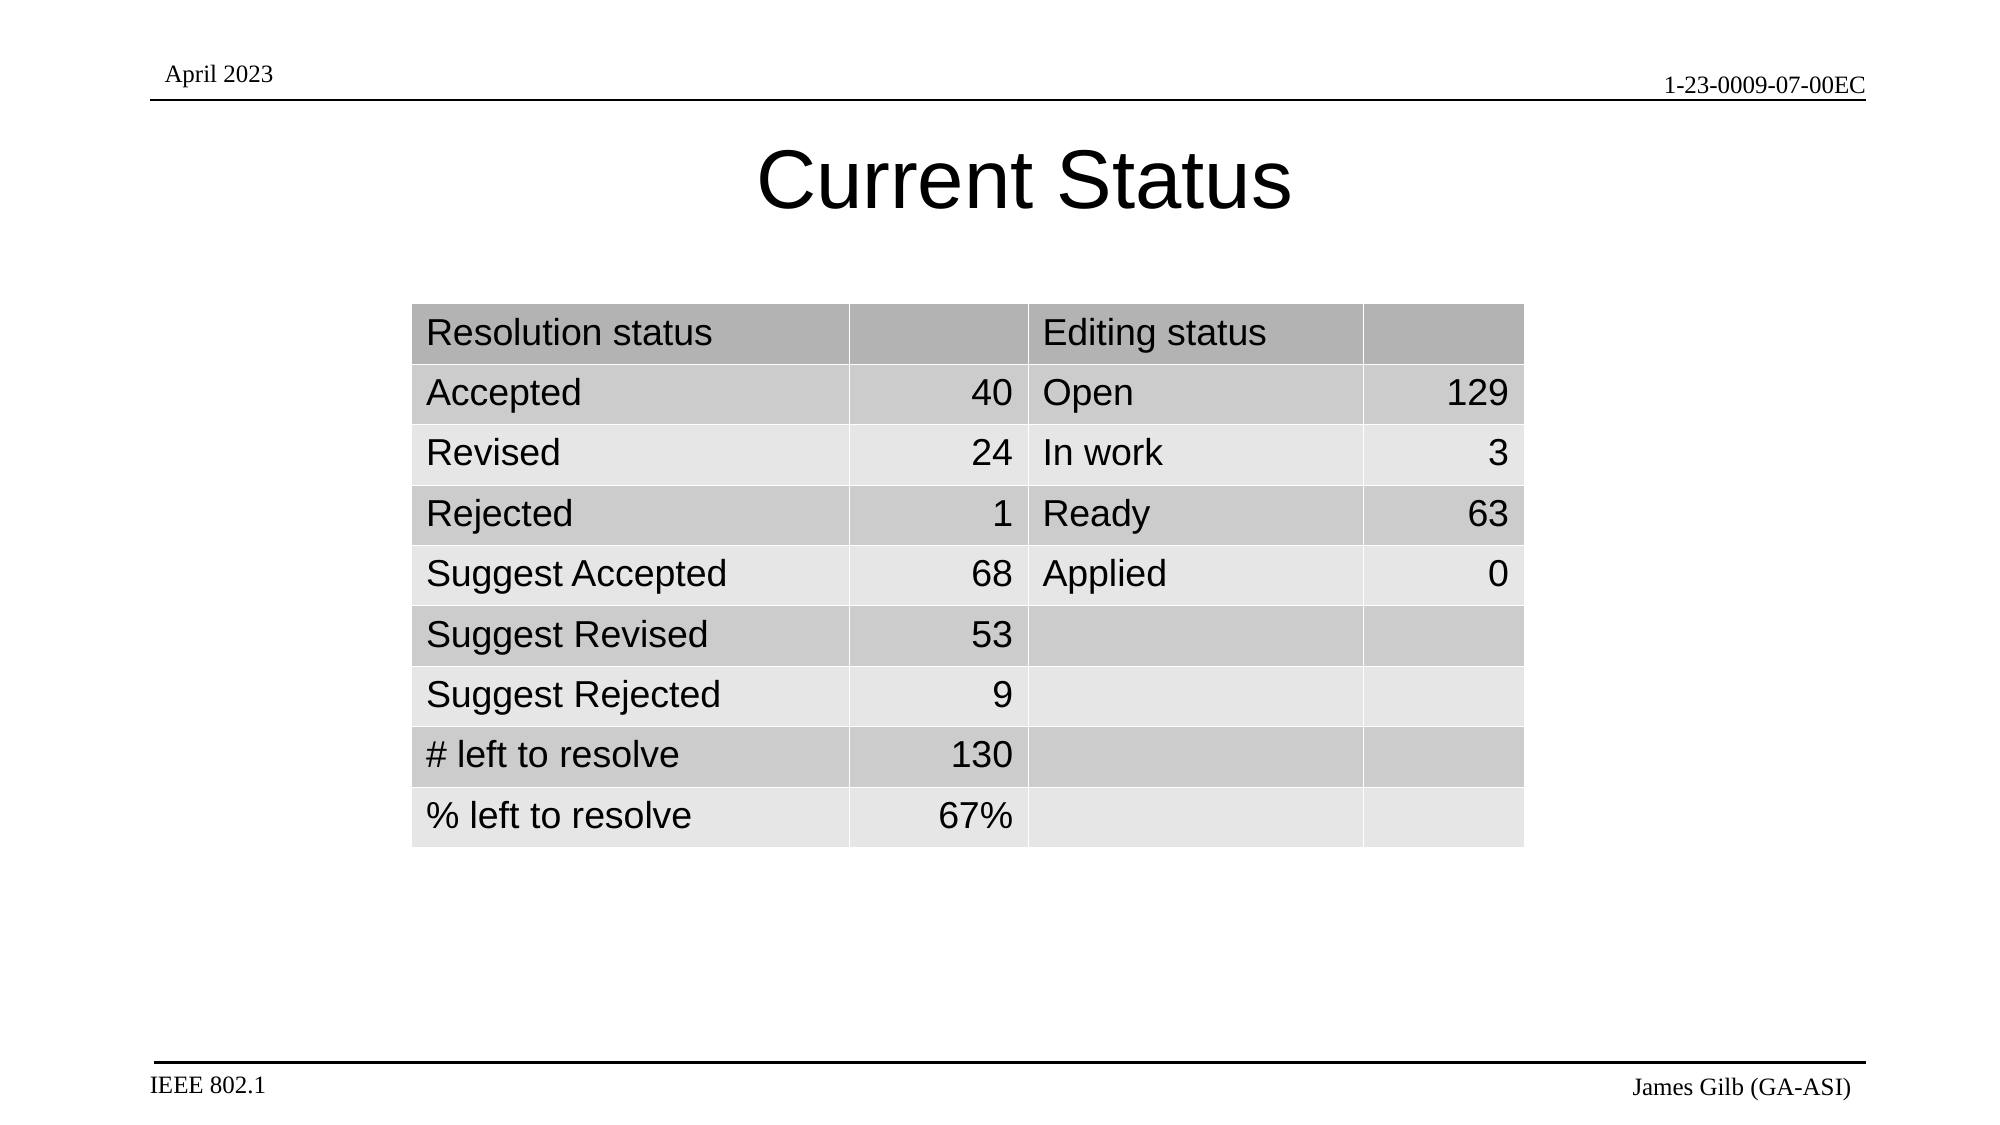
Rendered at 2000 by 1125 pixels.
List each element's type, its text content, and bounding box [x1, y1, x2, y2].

table_cell % left to resolve [412, 788, 849, 847]
table_cell 130 [850, 727, 1028, 787]
table_header Resolution status [412, 304, 849, 364]
table_cell Suggest Rejected [412, 667, 849, 726]
table_cell 40 [850, 365, 1028, 424]
table_cell Suggest Revised [412, 606, 849, 666]
table_cell 0 [1364, 546, 1524, 605]
table_cell [1029, 788, 1363, 847]
table_header Editing status [1029, 304, 1363, 364]
table_cell [1364, 667, 1524, 726]
table_cell 68 [850, 546, 1028, 605]
table_cell Accepted [412, 365, 849, 424]
table_cell # left to resolve [412, 727, 849, 787]
table_cell 53 [850, 606, 1028, 666]
table_cell Ready [1029, 486, 1363, 545]
table_cell 129 [1364, 365, 1524, 424]
table_cell Applied [1029, 546, 1363, 605]
table_cell Suggest Accepted [412, 546, 849, 605]
table_header [850, 304, 1028, 364]
table_cell [1364, 606, 1524, 666]
table_cell [1364, 788, 1524, 847]
title Current Status [149, 112, 1900, 238]
table_cell 9 [850, 667, 1028, 726]
table_cell Rejected [412, 486, 849, 545]
table_cell [1029, 606, 1363, 666]
table_cell 3 [1364, 425, 1524, 485]
table_cell 63 [1364, 486, 1524, 545]
table_header [1364, 304, 1524, 364]
table_cell 67% [850, 788, 1028, 847]
table_cell 24 [850, 425, 1028, 485]
table_cell [1029, 727, 1363, 787]
table_cell Open [1029, 365, 1363, 424]
table_cell Revised [412, 425, 849, 485]
table_cell [1364, 727, 1524, 787]
table_cell [1029, 667, 1363, 726]
table_cell In work [1029, 425, 1363, 485]
table_cell 1 [850, 486, 1028, 545]
